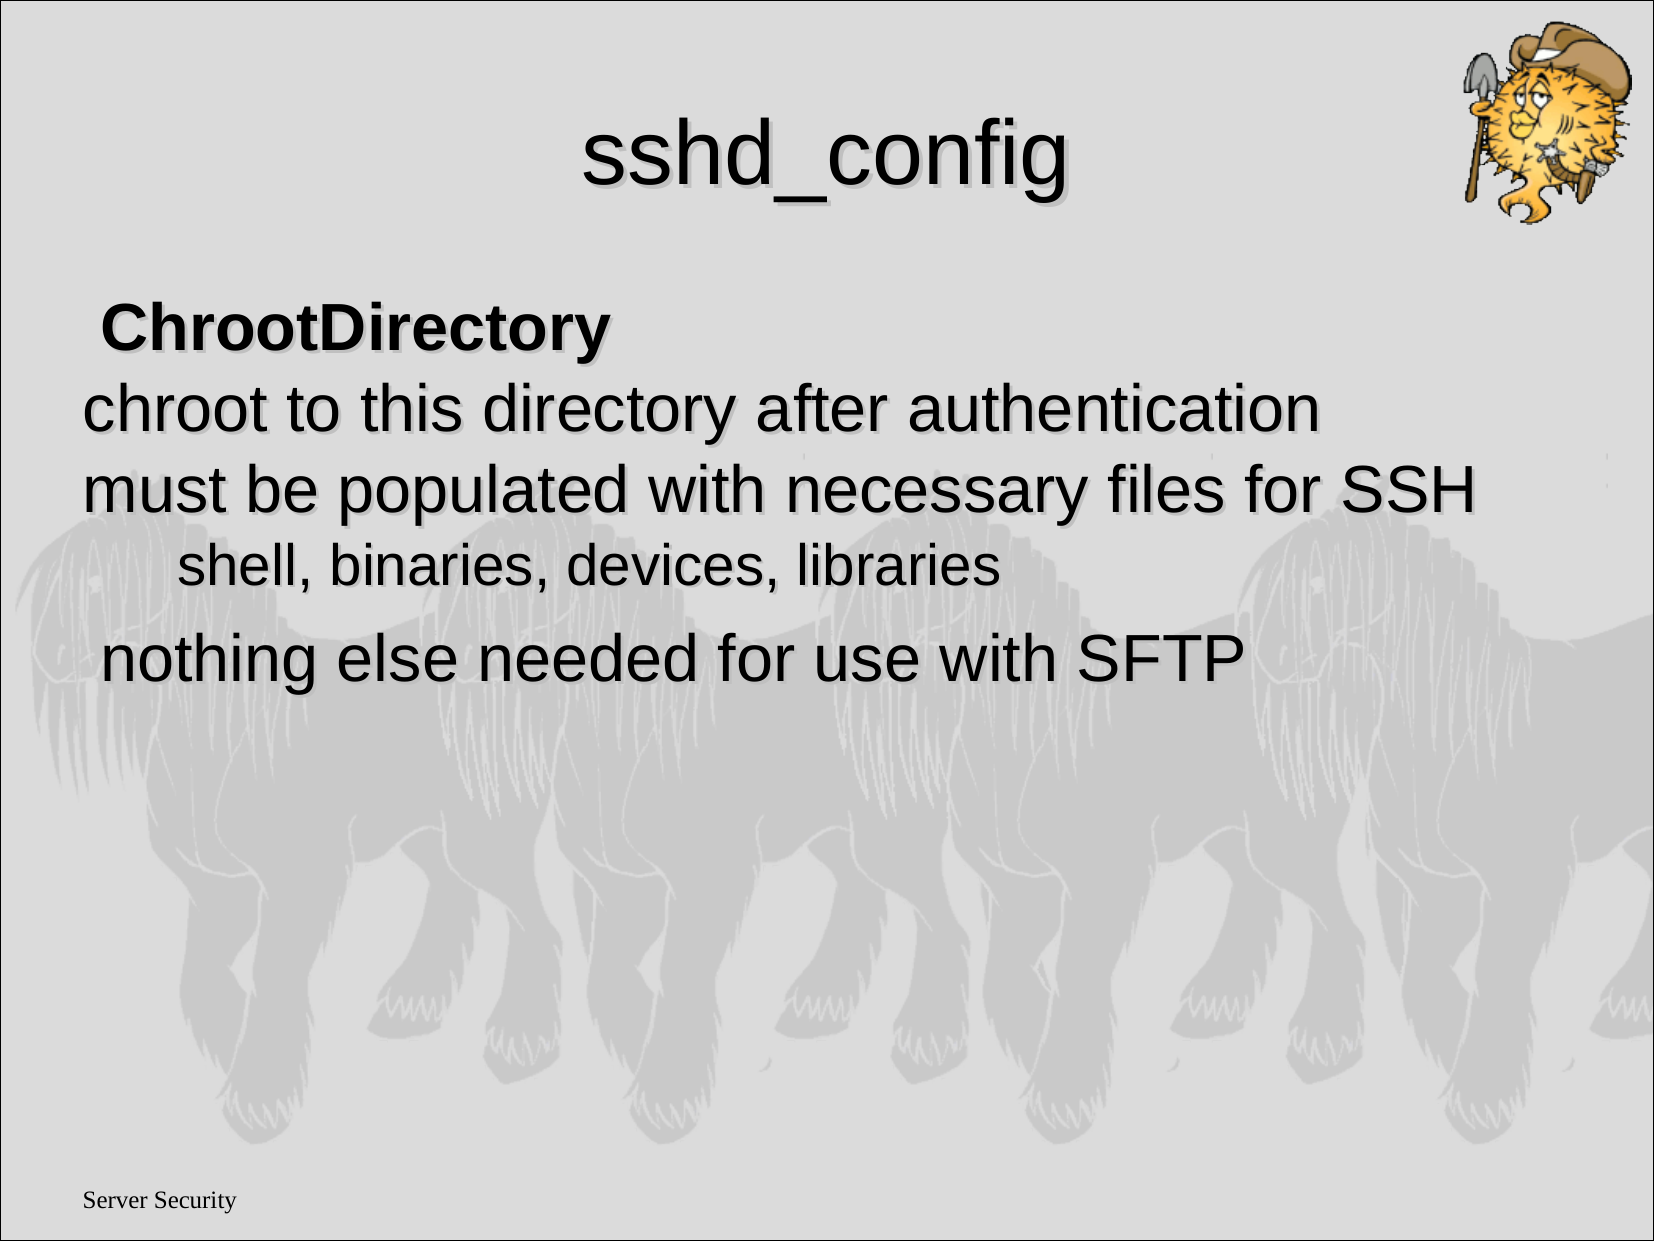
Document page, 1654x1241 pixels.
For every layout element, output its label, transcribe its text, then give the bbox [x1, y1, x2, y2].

list ChrootDirectory chroot to this directory after authentication must be populated with necessary files for SSH shell, binaries, devices, libraries nothing else needed for use with SFTP [82, 290, 1571, 1094]
picture [1462, 20, 1632, 225]
title sshd_config [82, 56, 1571, 250]
